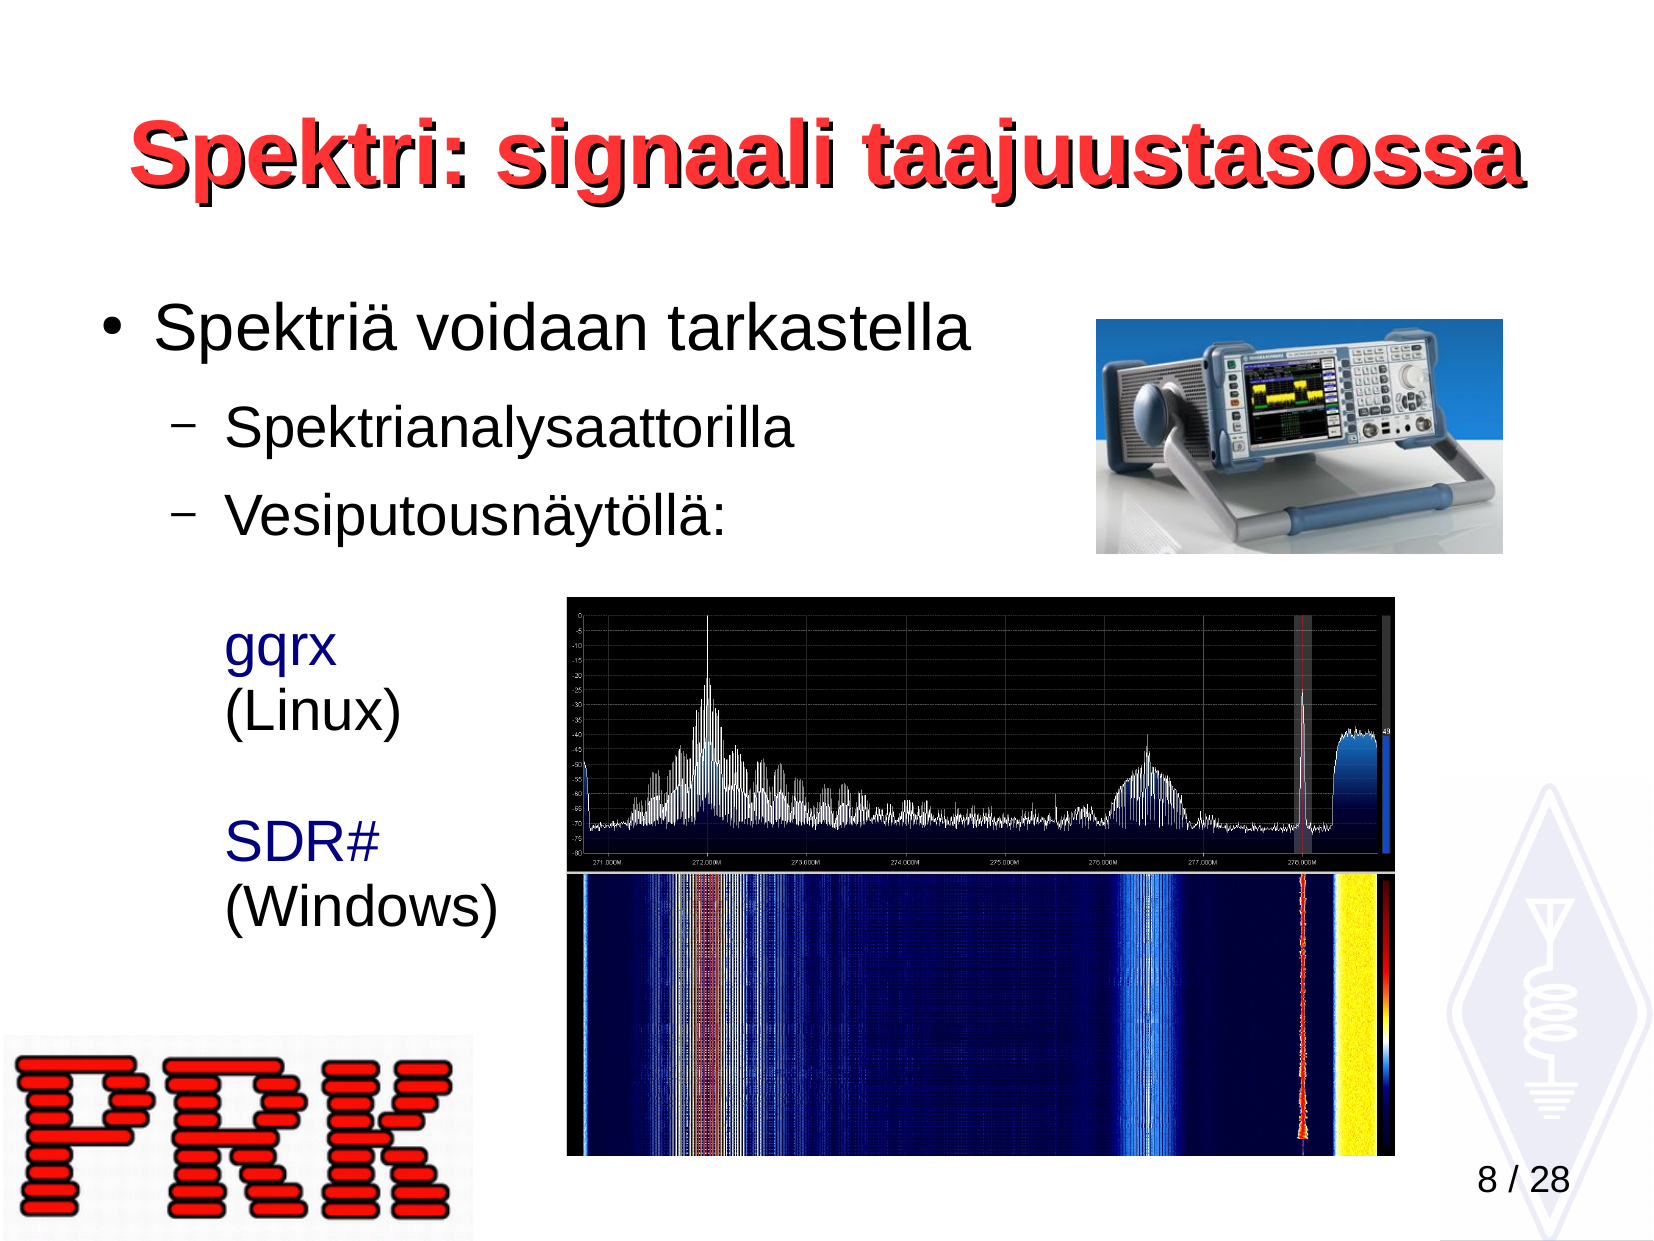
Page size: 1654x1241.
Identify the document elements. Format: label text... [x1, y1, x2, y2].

picture [566, 597, 1395, 1156]
picture [1096, 319, 1503, 555]
picture [1440, 777, 1654, 1241]
list Spektriä voidaan tarkastella Spektrianalysaattorilla Vesiputousnäytöllä: gqrx (Linux) SDR# (Windows) [82, 290, 1571, 1010]
title Spektri: signaali taajuustasossa [82, 49, 1571, 257]
picture [3, 1035, 473, 1241]
